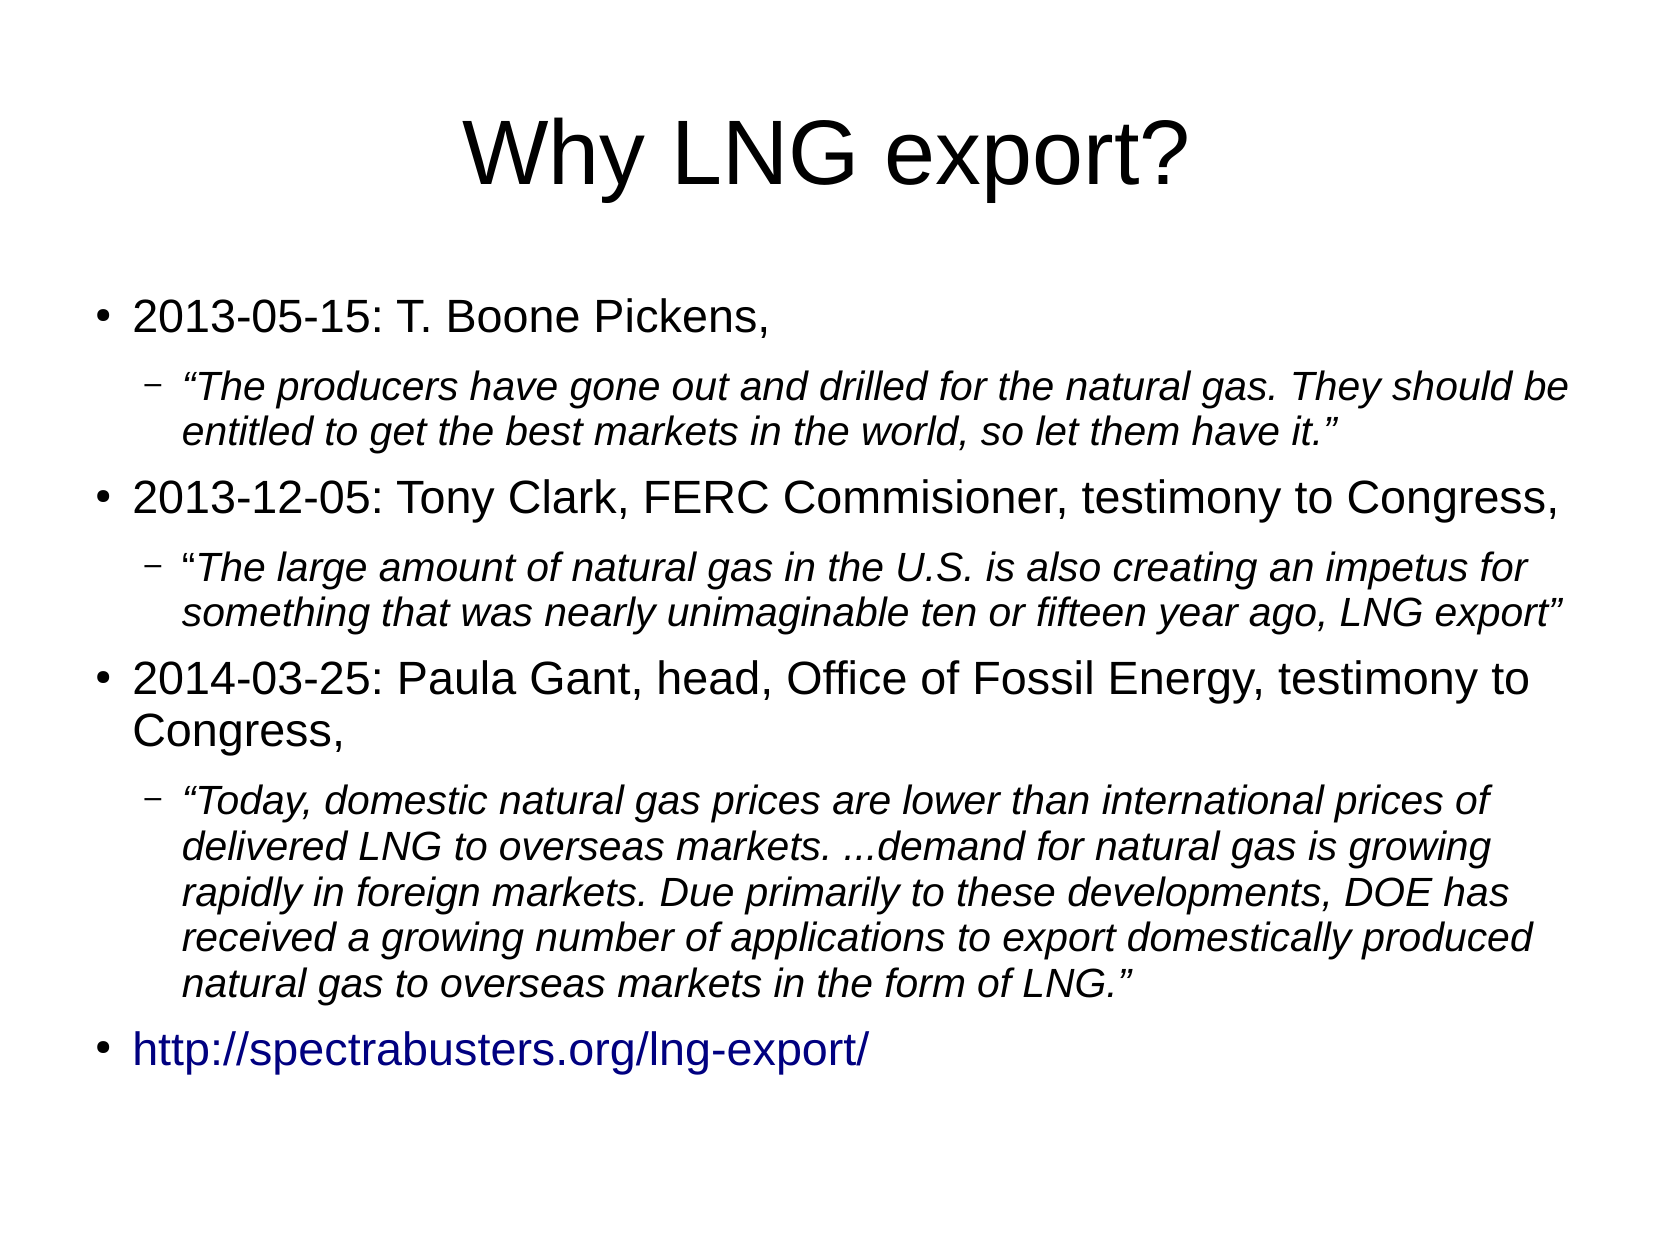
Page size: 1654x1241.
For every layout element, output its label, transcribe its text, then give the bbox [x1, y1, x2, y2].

title Why LNG export? [82, 49, 1571, 257]
list 2013-05-15: T. Boone Pickens, “The producers have gone out and drilled for the natural gas. They should be entitled to get the best markets in the world, so let them have it.” 2013-12-05: Tony Clark, FERC Commisioner, testimony to Congress, “The large amount of natural gas in the U.S. is also creating an impetus for something that was nearly unimaginable ten or fifteen year ago, LNG export” 2014-03-25: Paula Gant, head, Office of Fossil Energy, testimony to Congress, “Today, domestic natural gas prices are lower than international prices of delivered LNG to overseas markets. ...demand for natural gas is growing rapidly in foreign markets. Due primarily to these developments, DOE has received a growing number of applications to export domestically produced natural gas to overseas markets in the form of LNG.” http://spectrabusters.org/lng-export/ [82, 290, 1571, 1126]
